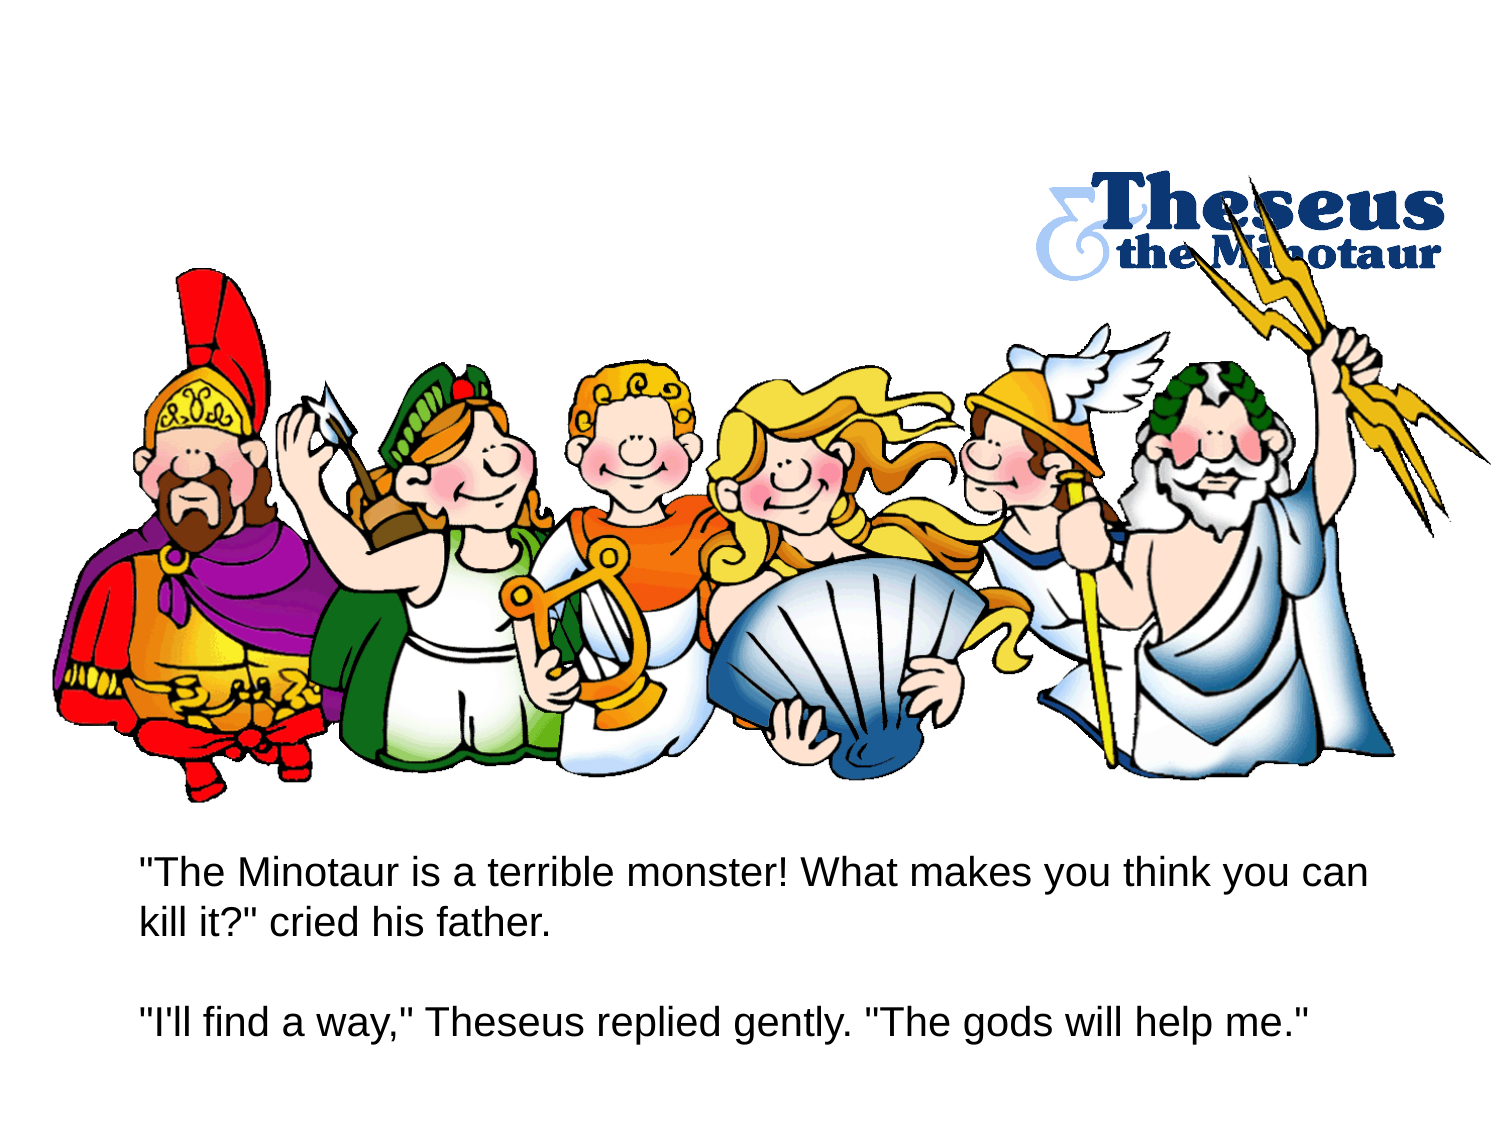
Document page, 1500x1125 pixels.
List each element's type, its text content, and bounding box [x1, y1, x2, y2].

picture [17, 148, 1500, 823]
text_box "The Minotaur is a terrible monster! What makes you think you can kill it?" cried his father. "I'll find a way," Theseus replied gently. "The gods will help me." [88, 823, 1436, 1053]
